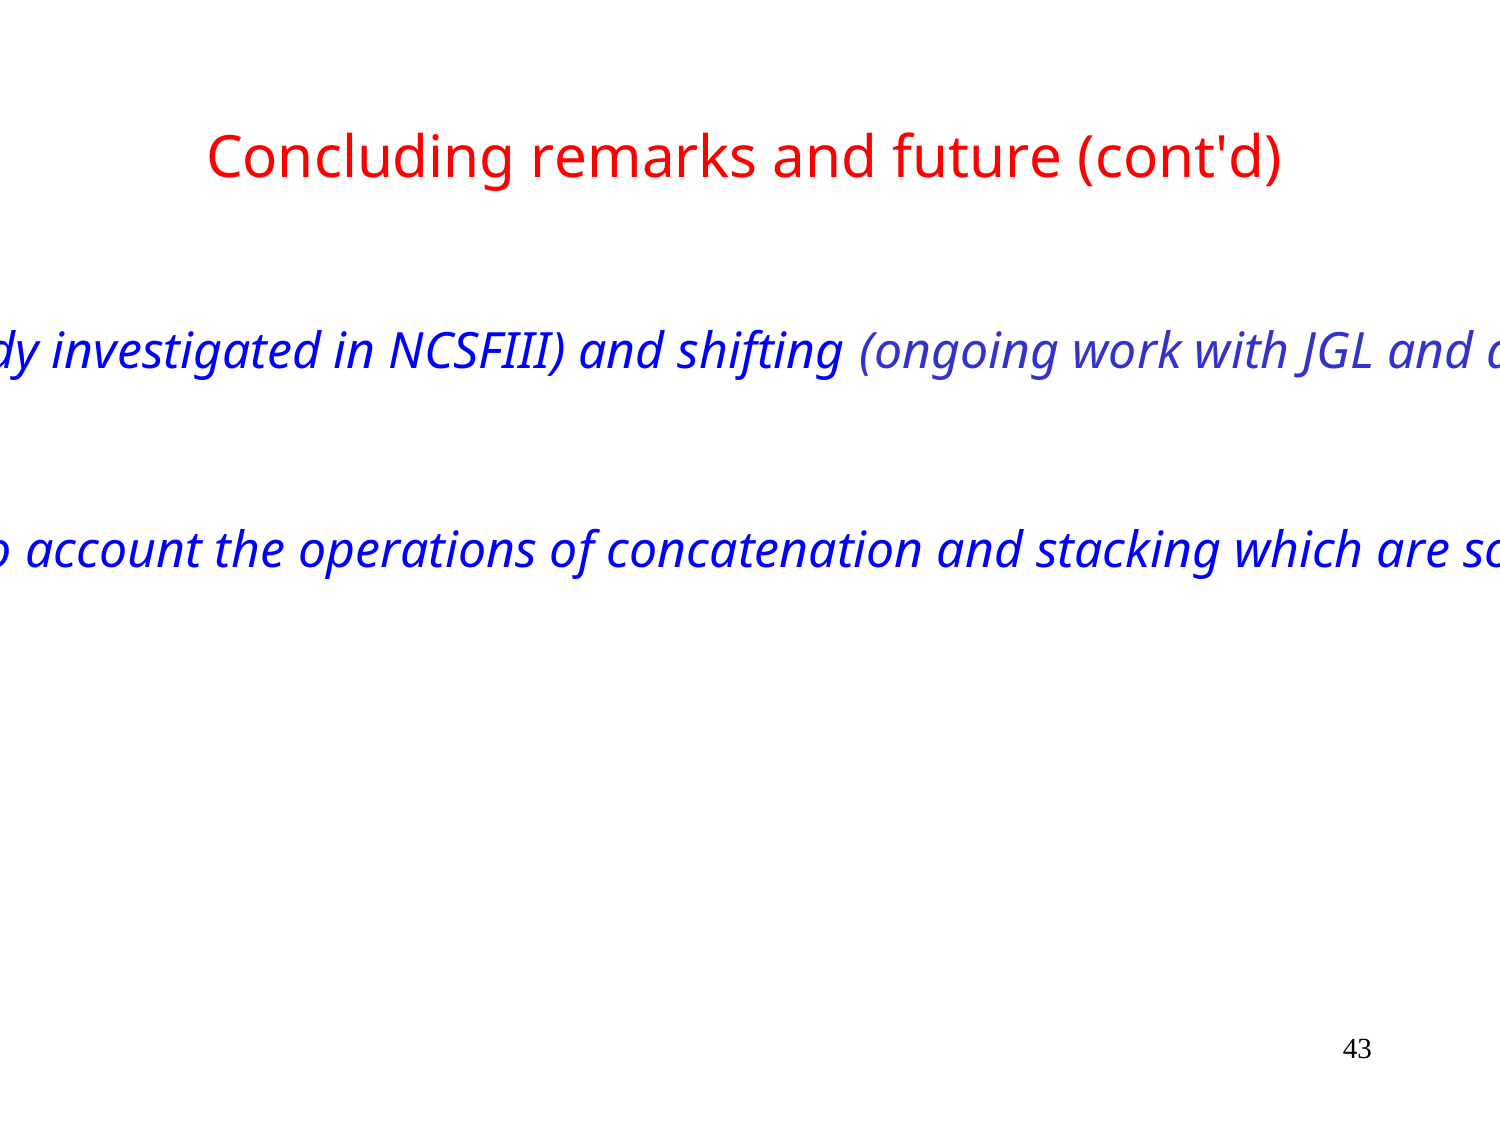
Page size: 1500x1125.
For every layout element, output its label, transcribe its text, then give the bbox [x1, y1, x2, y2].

text_box Concluding remarks and future (cont'd) iii) The deformation above is likely to be decomposed in two deformation processes ; twisting (already investigated in NCSFIII) and shifting (ongoing work with JGL and al.). Also, it could have a connection with other well known associators. iv) The identity on the symmetric semigroup can be lifted to a more general monoid which takes into account the operations of concatenation and stacking which are so familiar to Computer Scientists (ongoing work in LIPN). [0, 107, 1500, 590]
